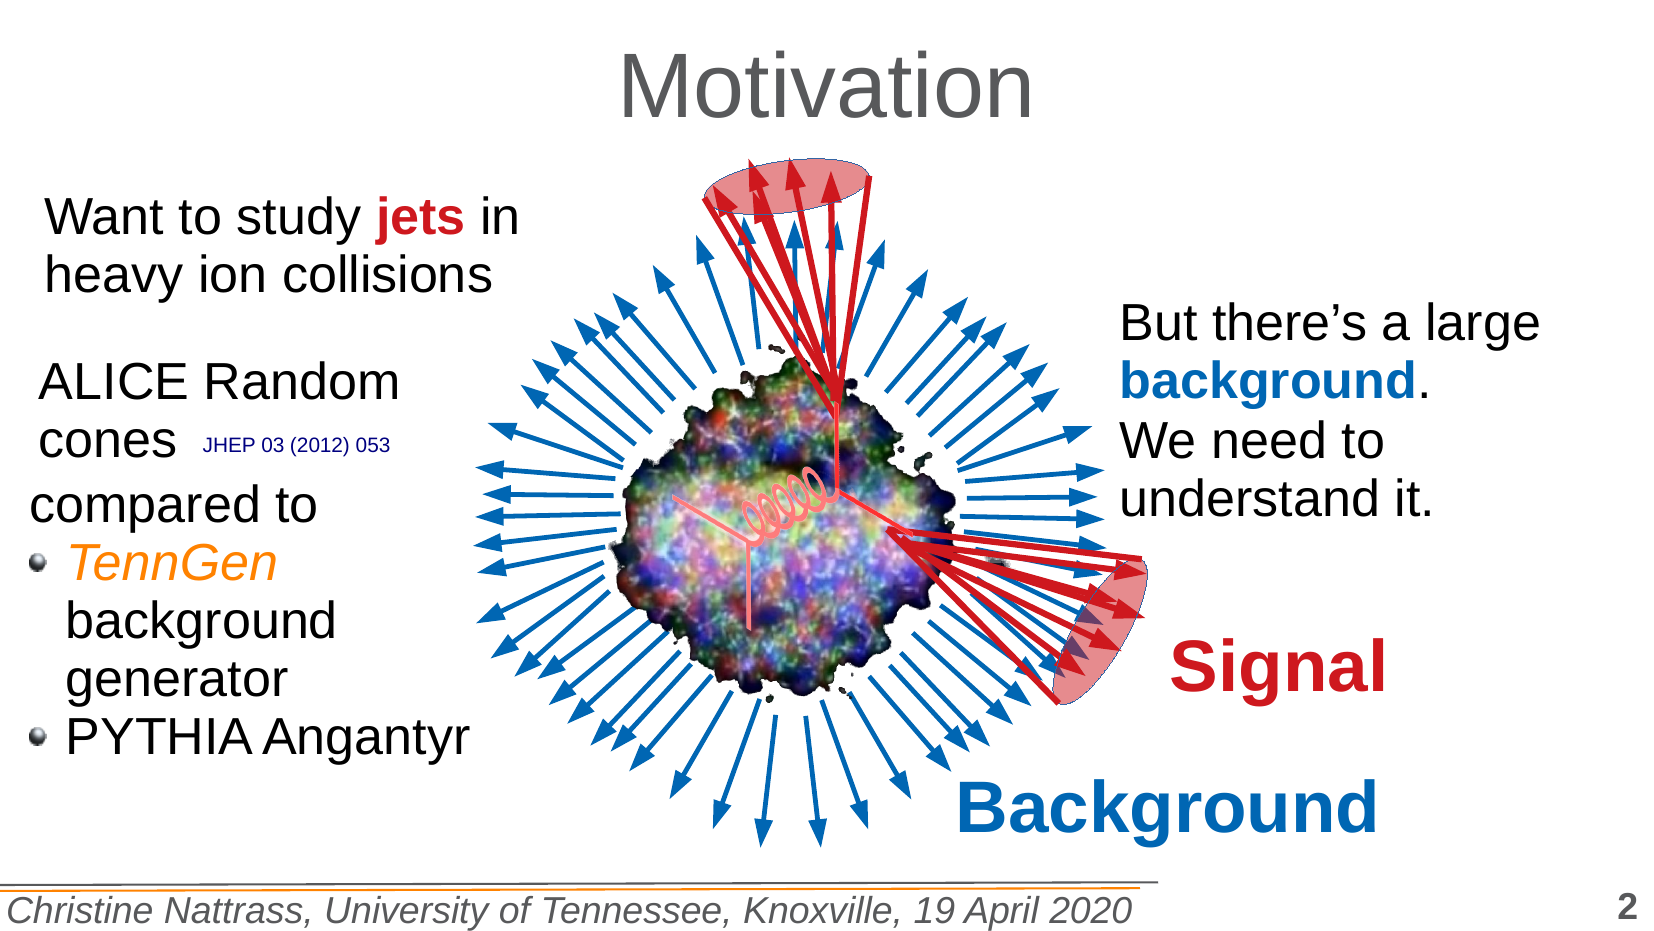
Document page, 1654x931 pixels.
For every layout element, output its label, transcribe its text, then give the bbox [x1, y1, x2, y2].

text_box ALICE Random cones [24, 345, 535, 535]
picture [964, 579, 1045, 640]
text_box Want to study jets in heavy ion collisions [30, 180, 541, 311]
text_box JHEP 03 (2012) 053 [187, 426, 406, 466]
text_box compared to TennGen background generator PYTHIA Angantyr [15, 468, 526, 773]
text_box [704, 158, 869, 215]
picture [573, 318, 1045, 733]
text_box Background [940, 759, 1406, 863]
text_box But there’s a large background. [1104, 286, 1615, 404]
text_box We need to understand it. [1104, 404, 1615, 536]
text_box Signal [1155, 618, 1537, 722]
title Motivation [82, 34, 1571, 138]
picture [795, 318, 808, 339]
text_box [1052, 559, 1148, 705]
